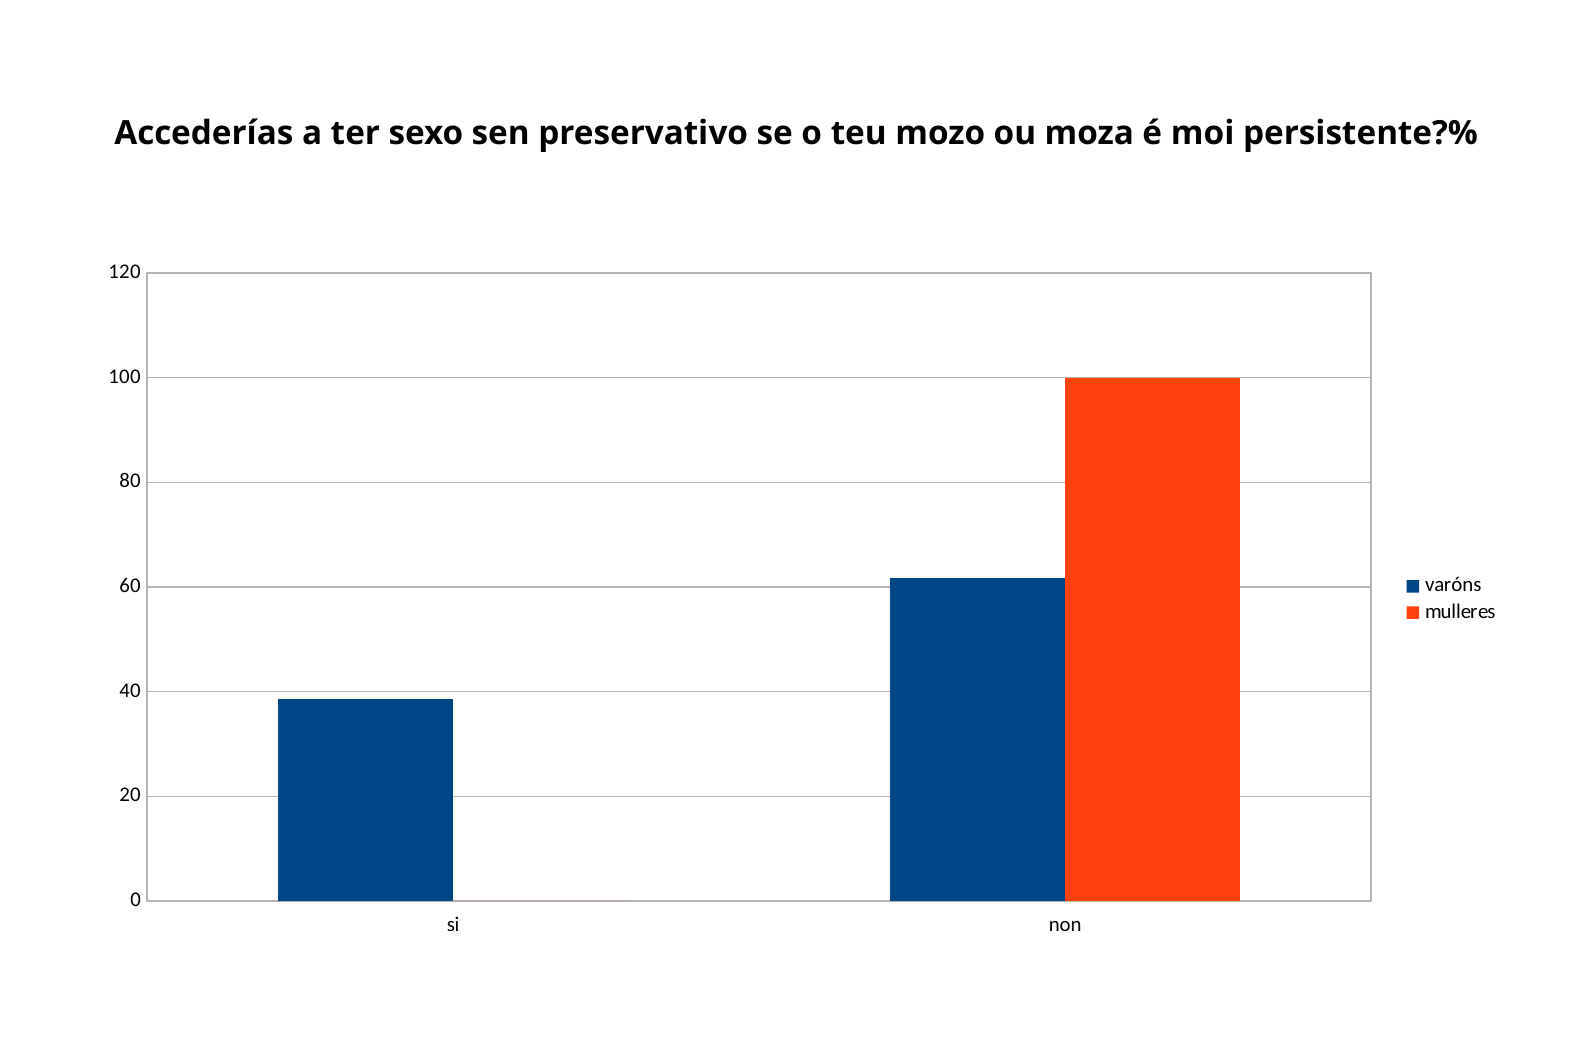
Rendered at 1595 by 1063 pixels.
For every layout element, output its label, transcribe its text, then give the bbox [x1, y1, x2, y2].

chart [79, 248, 1515, 951]
title Accederías a ter sexo sen preservativo se o teu mozo ou moza é moi persistente?% [79, 42, 1515, 220]
